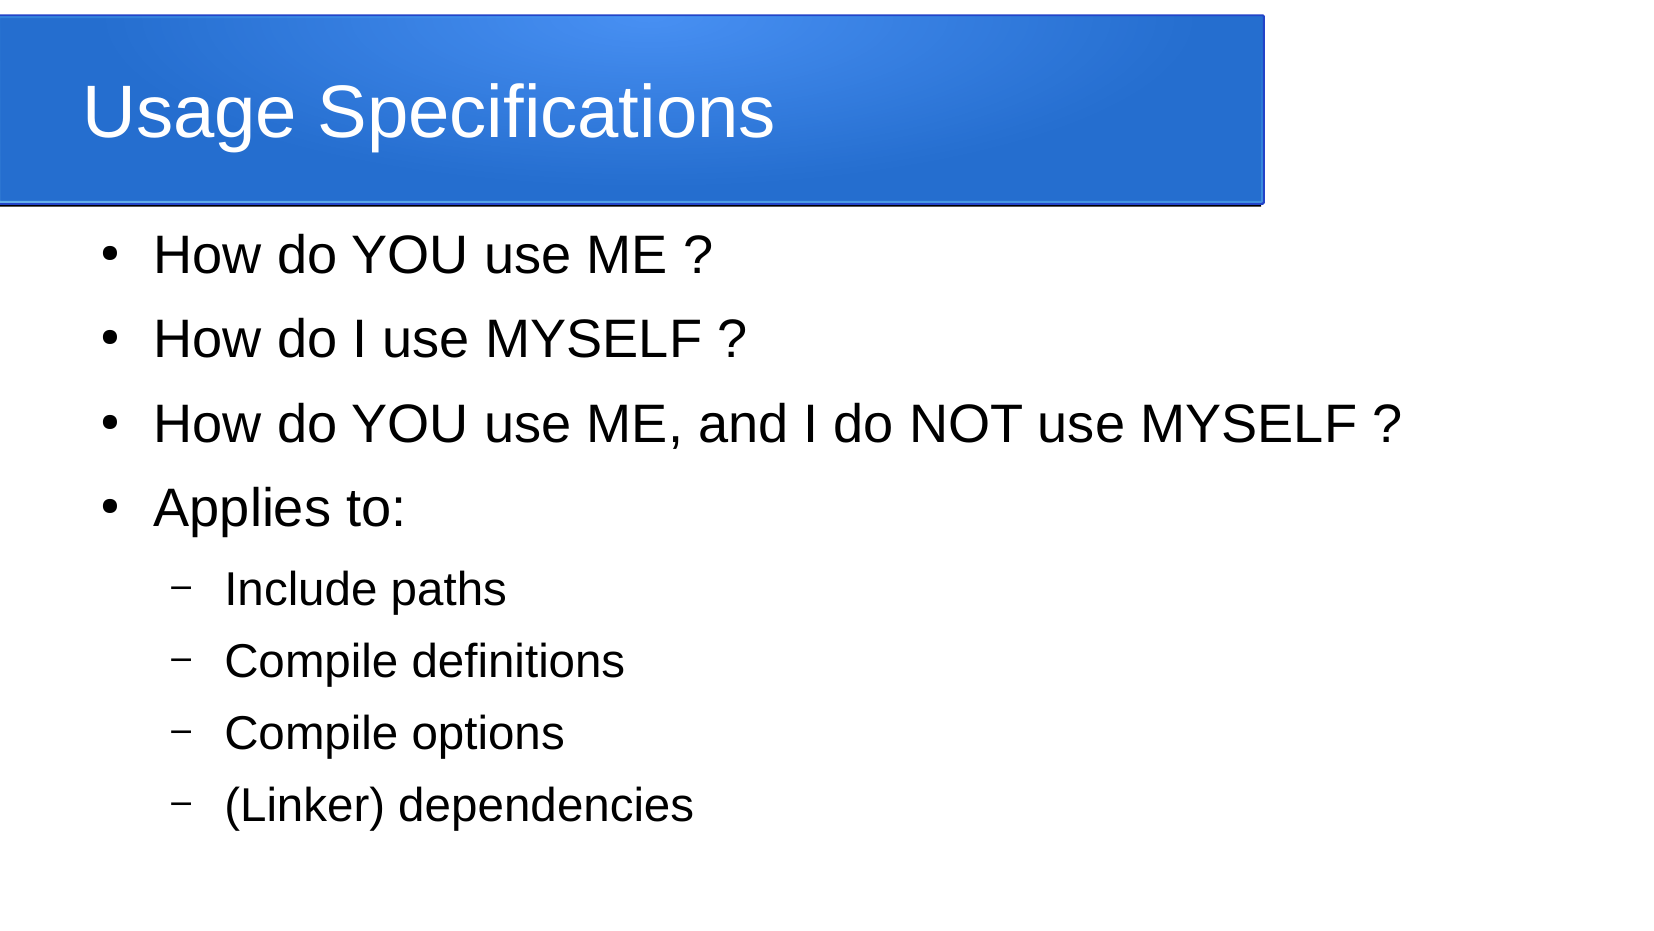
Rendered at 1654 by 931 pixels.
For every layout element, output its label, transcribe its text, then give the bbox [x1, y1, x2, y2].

list How do YOU use ME ? How do I use MYSELF ? How do YOU use ME, and I do NOT use MYSELF ? Applies to: Include paths Compile definitions Compile options (Linker) dependencies [82, 224, 1591, 886]
title Usage Specifications [82, 35, 1235, 189]
